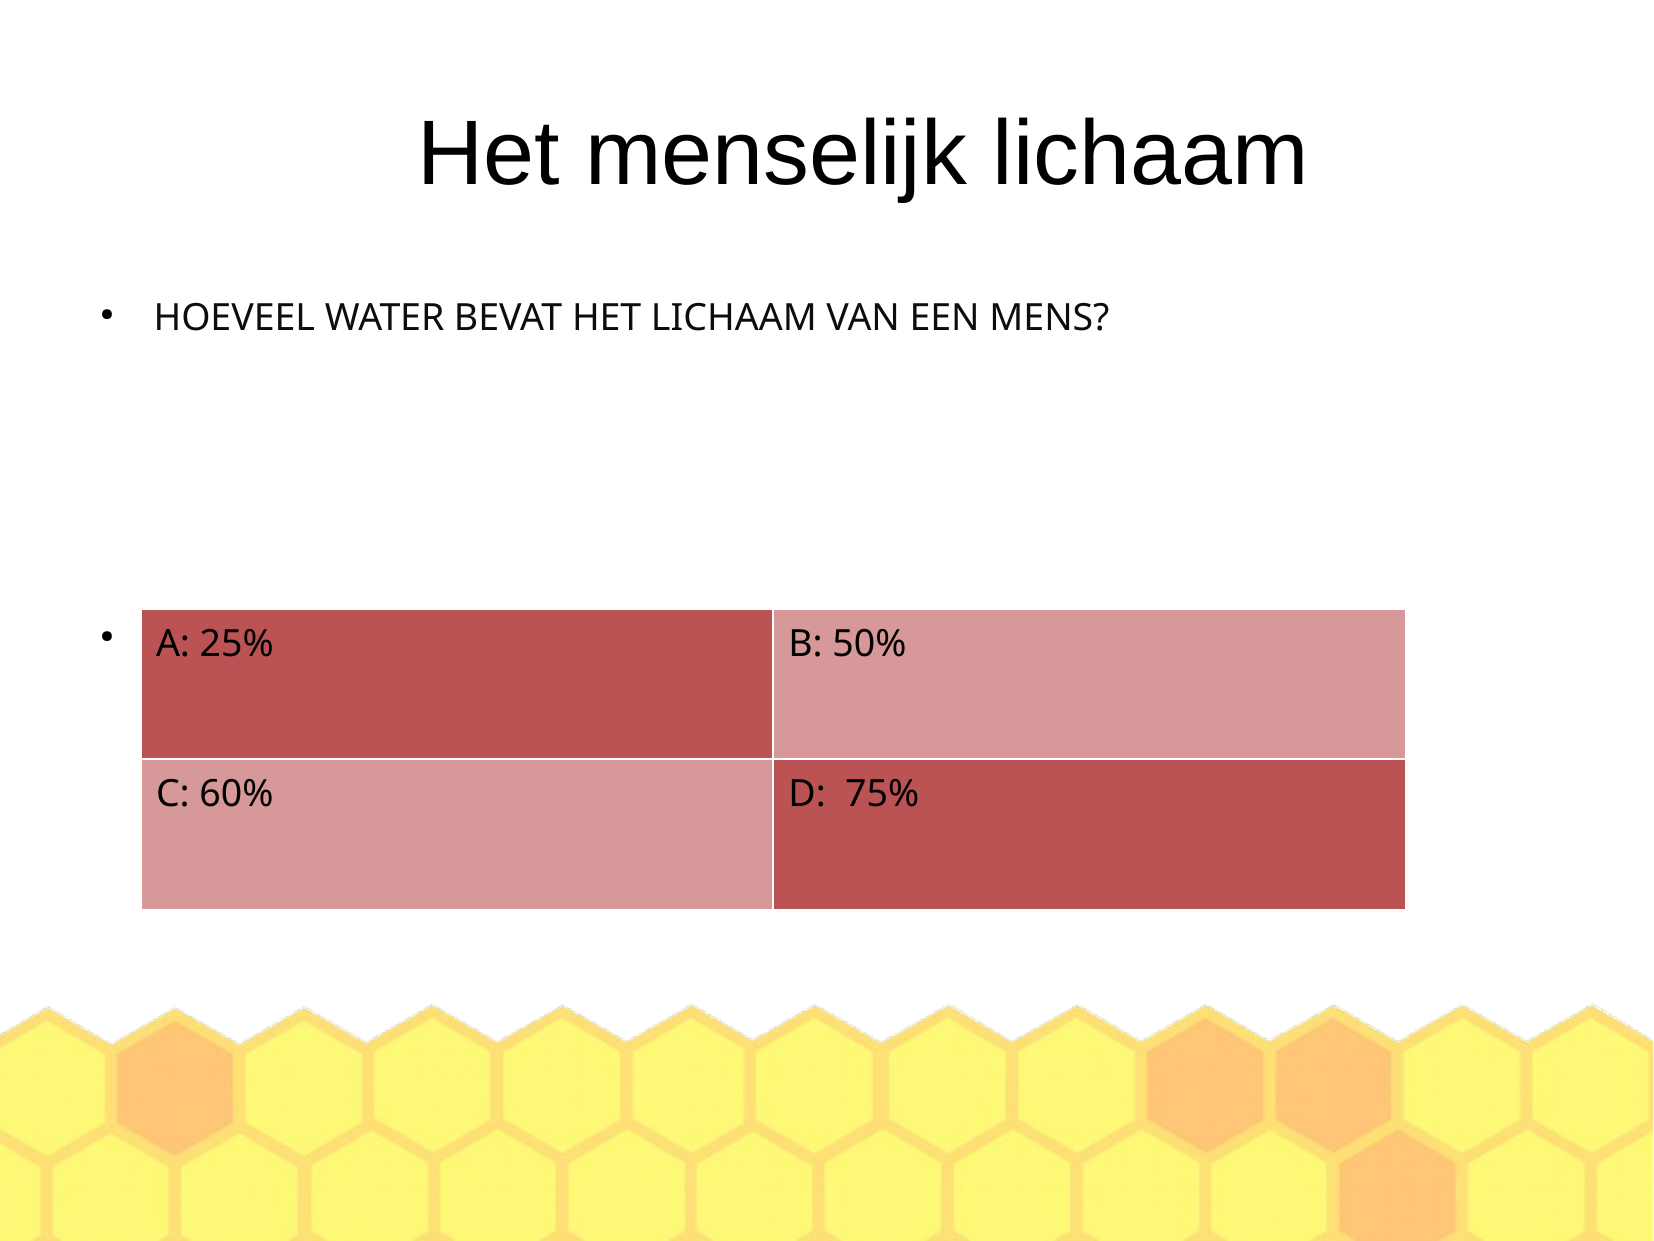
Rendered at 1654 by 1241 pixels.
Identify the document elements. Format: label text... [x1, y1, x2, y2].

table_cell C: 60% [142, 760, 772, 909]
picture [0, 1001, 1654, 1241]
table_cell D: 75% [774, 760, 1405, 909]
table_header B: 50% [774, 610, 1405, 758]
table_header A: 25% [142, 610, 772, 758]
title Het menselijk lichaam [82, 49, 1571, 257]
list Hoeveel water bevat het lichaam van een mens? [82, 290, 1571, 1010]
